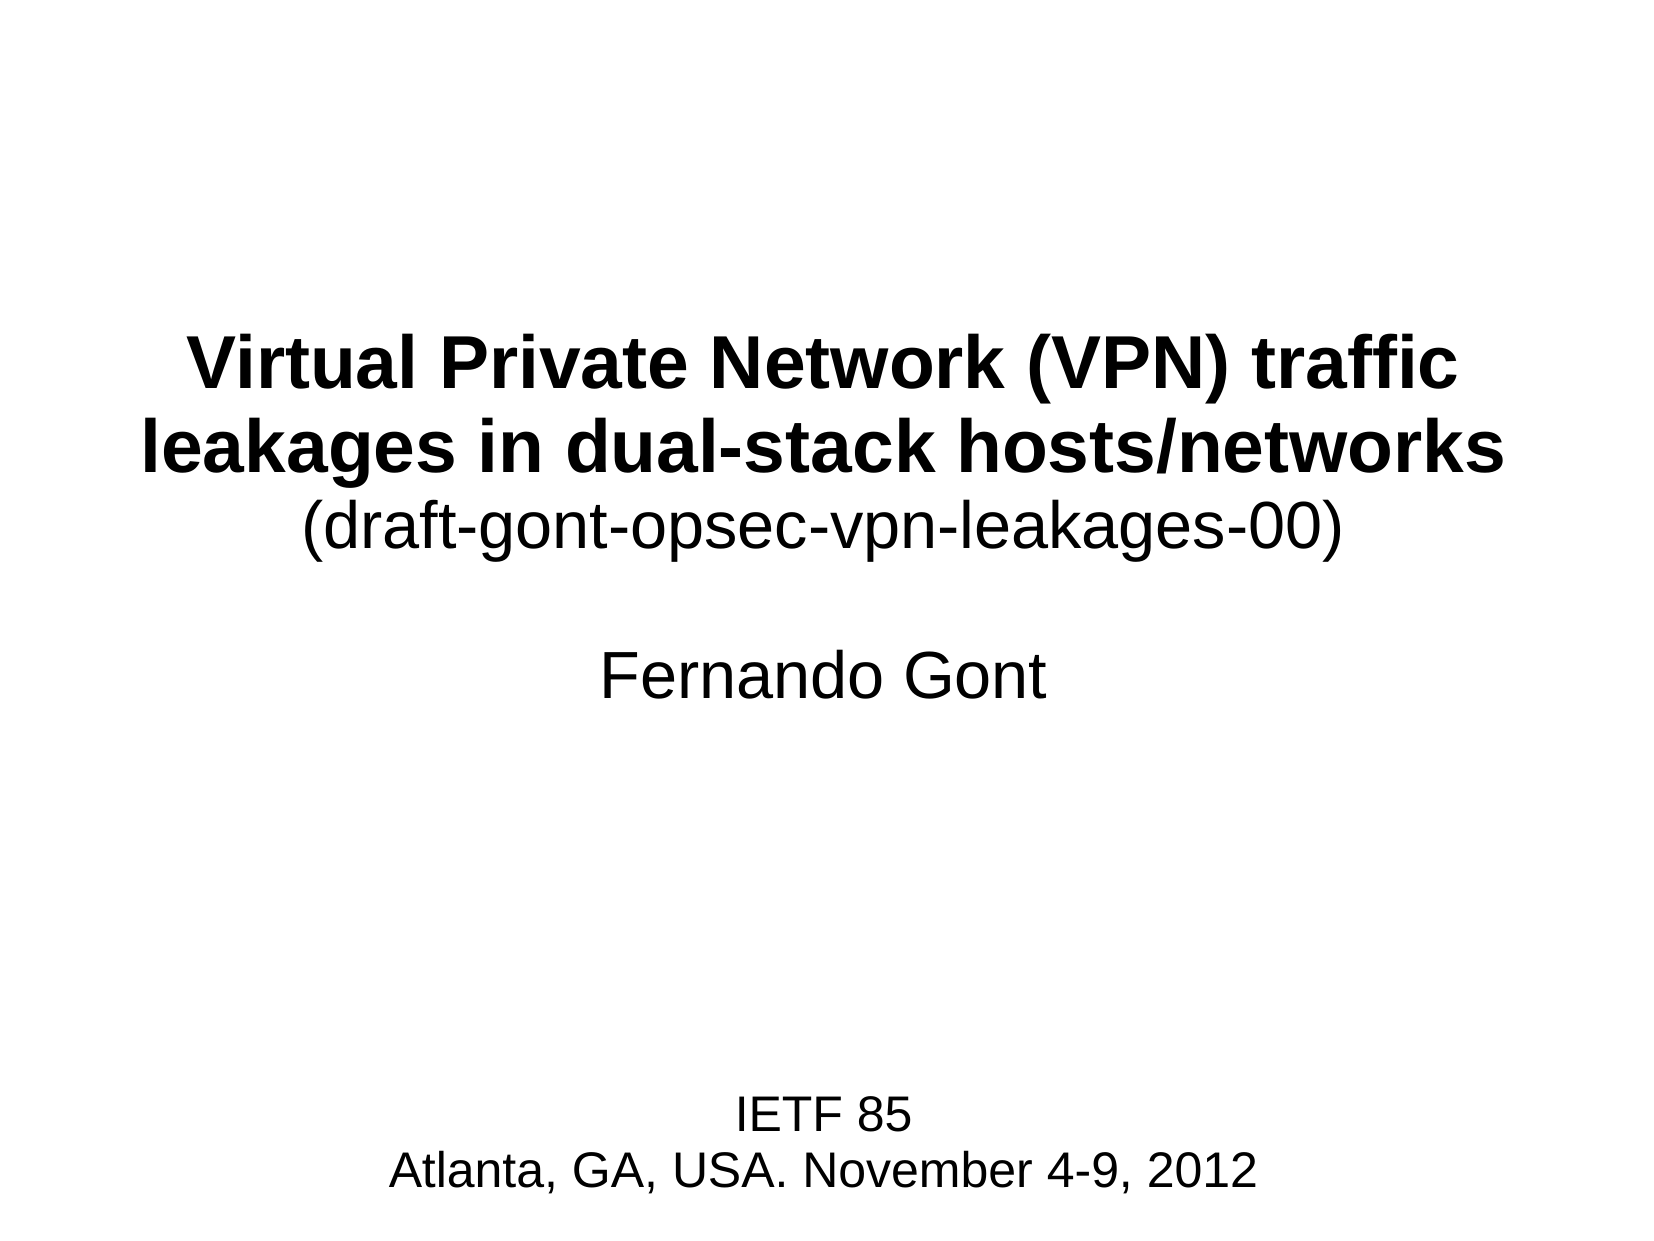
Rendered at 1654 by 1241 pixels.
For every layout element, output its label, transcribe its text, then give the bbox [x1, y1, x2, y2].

subtitle Virtual Private Network (VPN) traffic leakages in dual-stack hosts/networks (draft-gont-opsec-vpn-leakages-00) Fernando Gont IETF 85 Atlanta, GA, USA. November 4-9, 2012 [79, 320, 1568, 1198]
